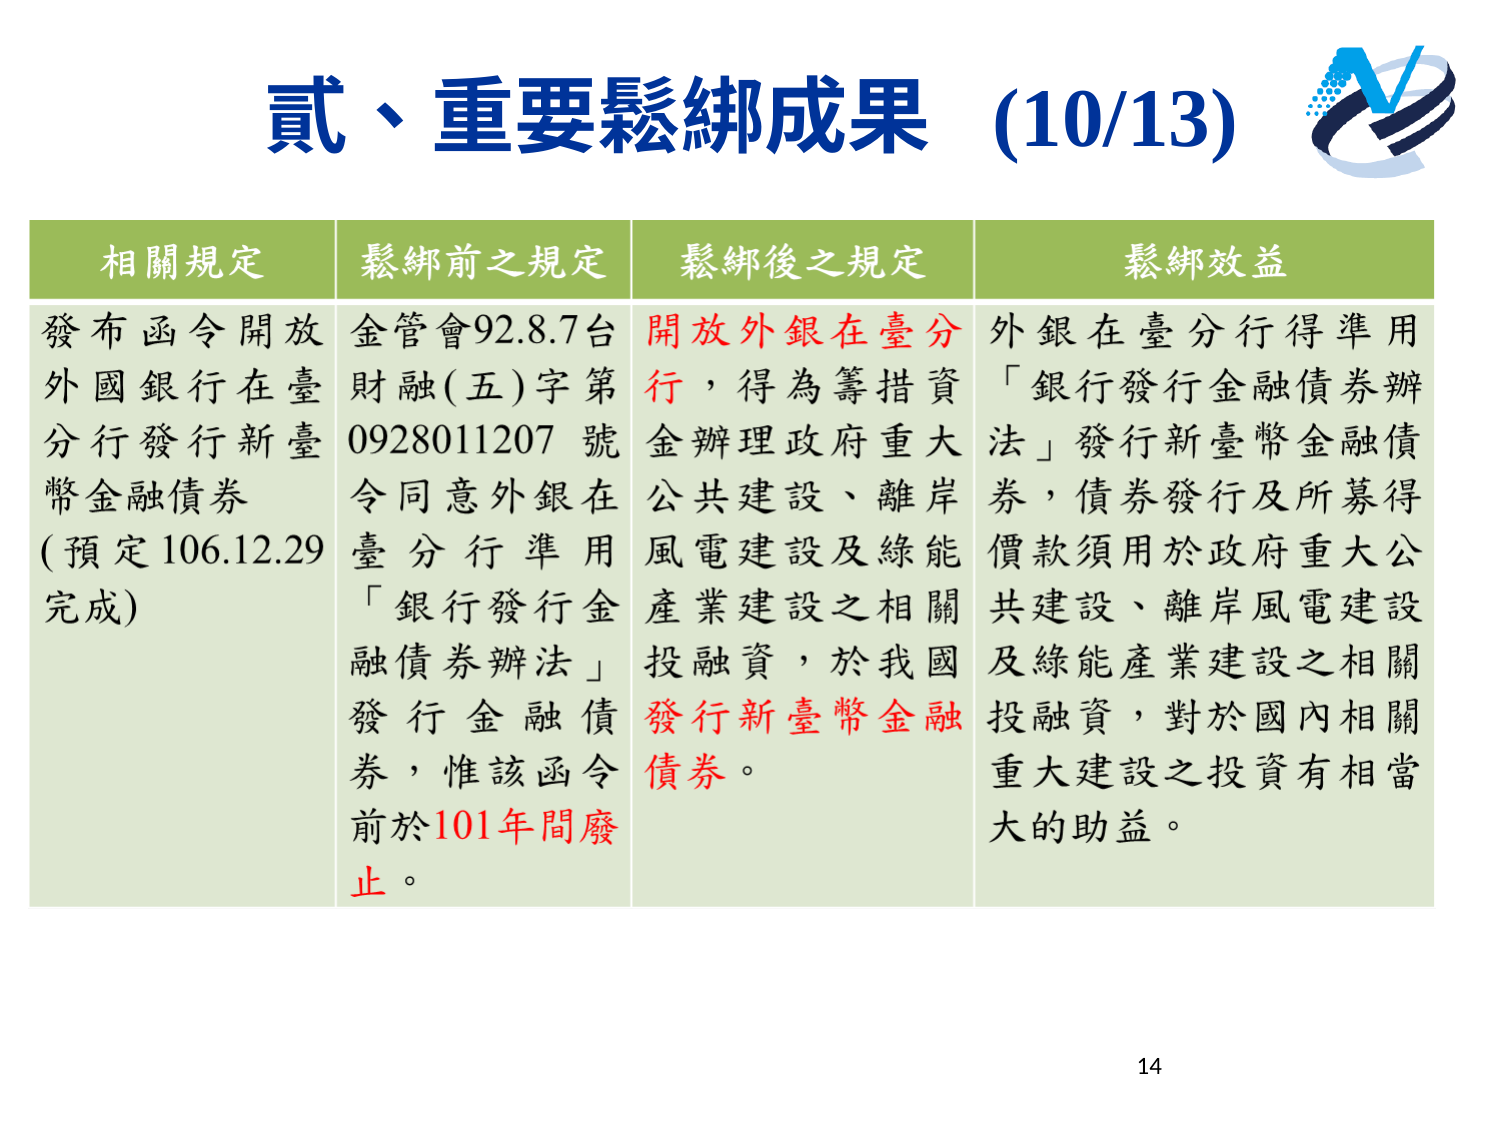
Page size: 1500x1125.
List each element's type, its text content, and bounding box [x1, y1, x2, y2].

picture [28, 218, 1436, 929]
text_box 14 [1121, 1035, 1472, 1095]
title 貳、重要鬆綁成果 (10/13) [76, 19, 1427, 207]
